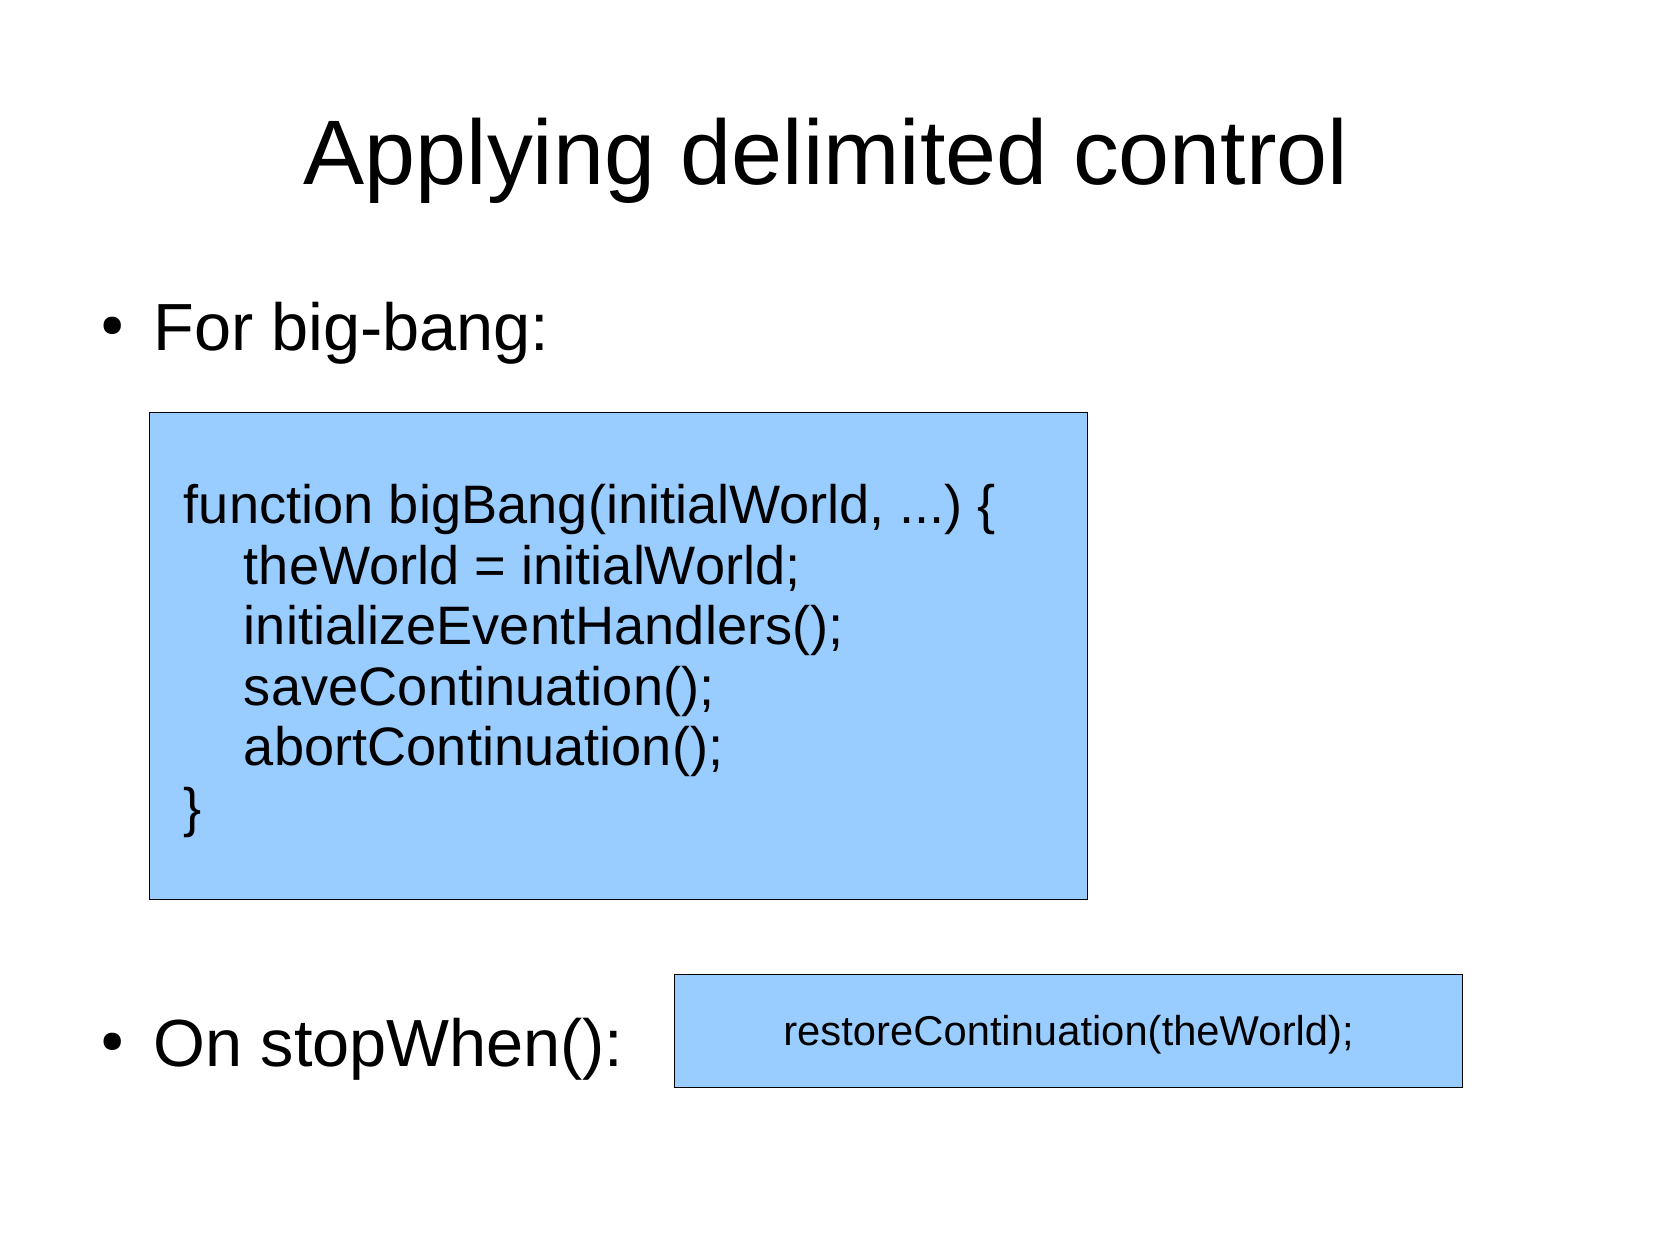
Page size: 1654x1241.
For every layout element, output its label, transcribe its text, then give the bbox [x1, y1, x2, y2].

title Applying delimited control [82, 56, 1571, 250]
list For big-bang: On stopWhen(): [82, 290, 1571, 1109]
text_box function bigBang(initialWorld, ...) { theWorld = initialWorld; initializeEventHandlers(); saveContinuation(); abortContinuation(); } [149, 412, 1088, 900]
text_box restoreContinuation(theWorld); [674, 974, 1463, 1088]
